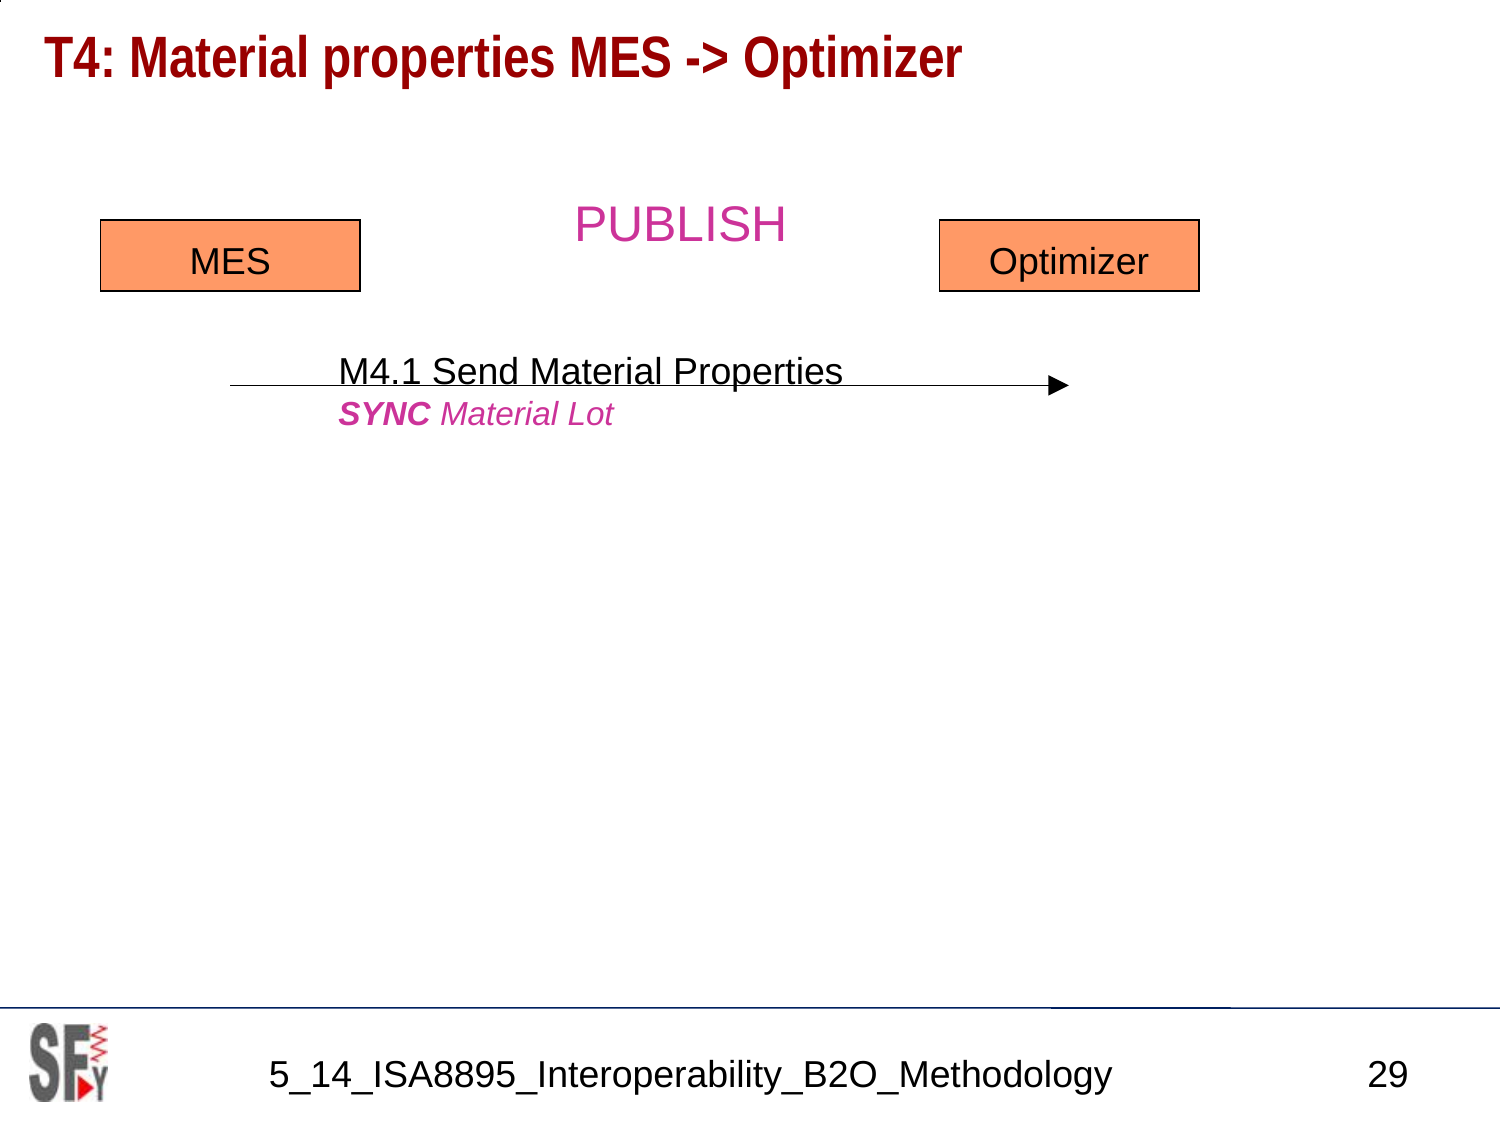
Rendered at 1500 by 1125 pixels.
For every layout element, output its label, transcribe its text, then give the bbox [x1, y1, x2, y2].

title T4: Material properties MES -> Optimizer [29, 12, 1471, 138]
text_box Optimizer [939, 219, 1199, 292]
text_box MES [100, 219, 361, 292]
slide_number <numéro> [1352, 1034, 1490, 1103]
footer 5_14_ISA8895_Interoperability_B2O_Methodology [253, 1034, 1336, 1103]
text_box PUBLISH [559, 176, 803, 259]
picture [29, 1023, 108, 1102]
text_box M4.1 Send Material Properties SYNC Material Lot [248, 332, 859, 440]
